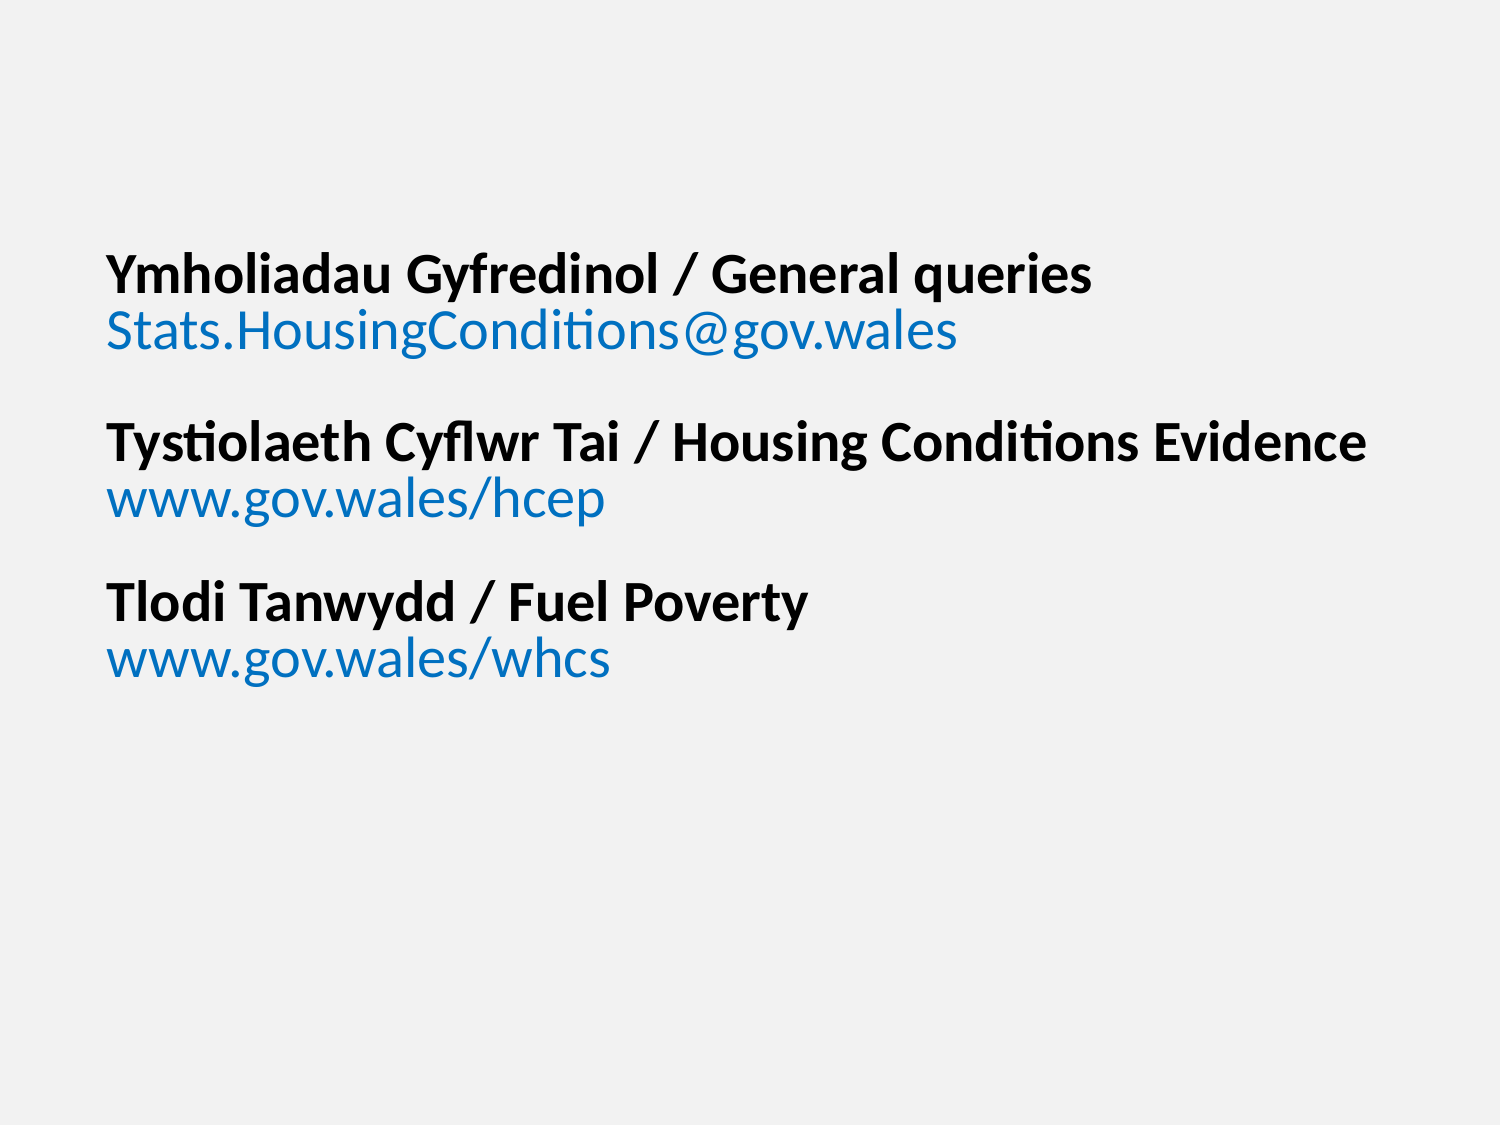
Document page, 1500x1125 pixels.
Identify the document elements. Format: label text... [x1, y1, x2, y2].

text_box Ymholiadau Gyfredinol / General queries Stats.HousingConditions@gov.wales Tystiolaeth Cyflwr Tai / Housing Conditions Evidence www.gov.wales/hcep Tlodi Tanwydd / Fuel Poverty www.gov.wales/whcs [92, 241, 1408, 744]
